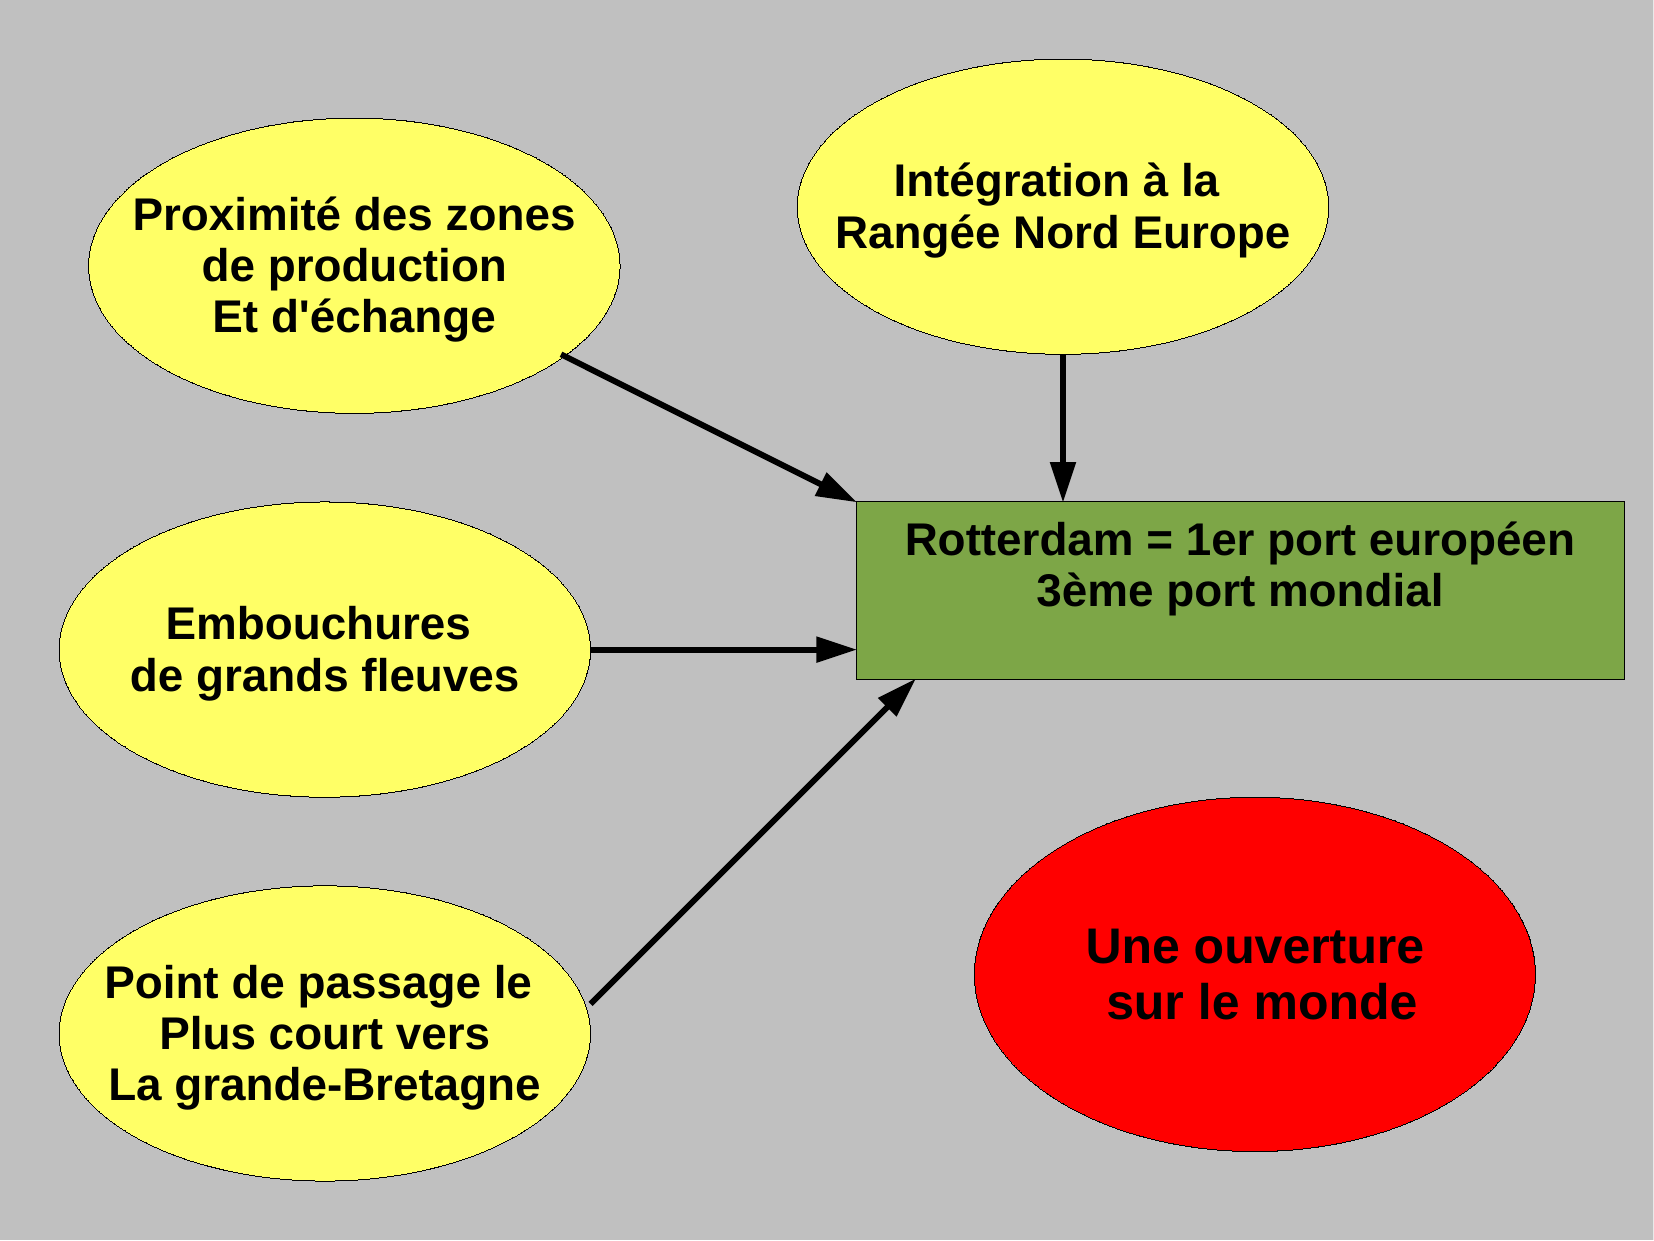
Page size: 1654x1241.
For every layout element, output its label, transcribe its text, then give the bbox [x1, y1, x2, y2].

text_box Point de passage le Plus court vers La grande-Bretagne [59, 885, 591, 1182]
text_box Intégration à la Rangée Nord Europe [797, 59, 1329, 355]
text_box Une ouverture sur le monde [974, 797, 1536, 1152]
text_box Proximité des zones de production Et d'échange [88, 118, 621, 414]
text_box Embouchures de grands fleuves [59, 501, 591, 798]
text_box Rotterdam = 1er port européen 3ème port mondial [856, 501, 1625, 680]
